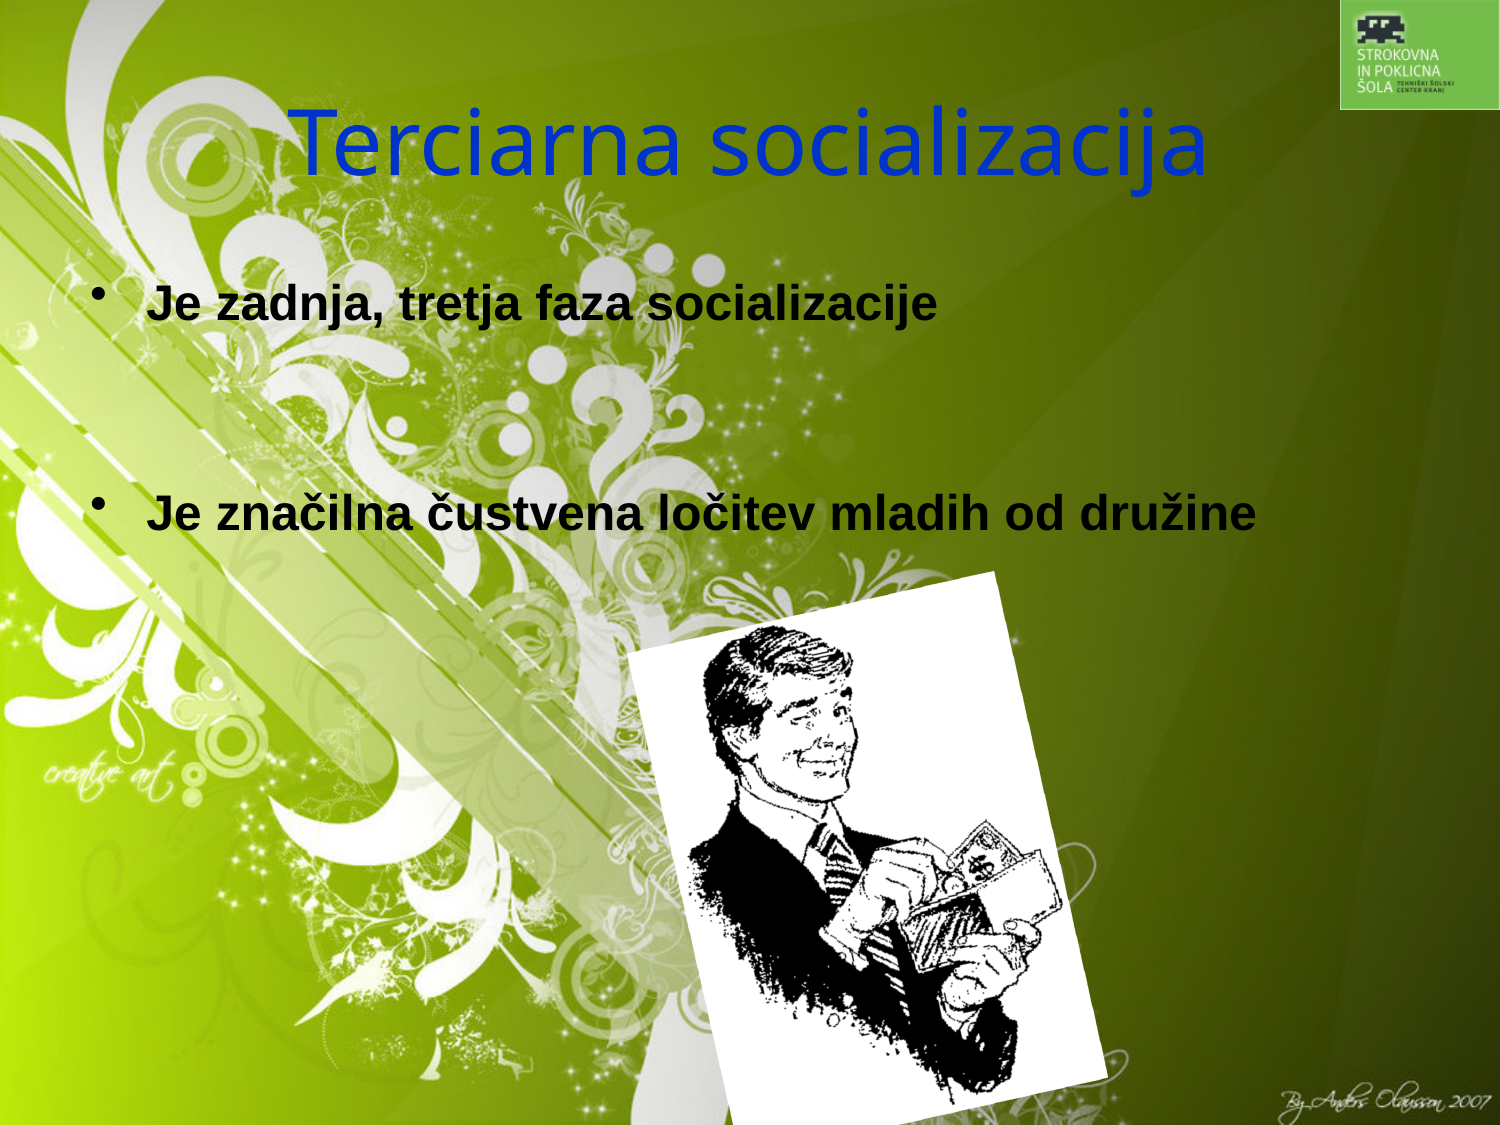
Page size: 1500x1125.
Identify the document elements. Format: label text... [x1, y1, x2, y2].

picture [0, 0, 1500, 1125]
list Je zadnja, tretja faza socializacije Je značilna čustvena ločitev mladih od družine [75, 262, 1425, 1005]
title Terciarna socializacija [75, 45, 1425, 233]
